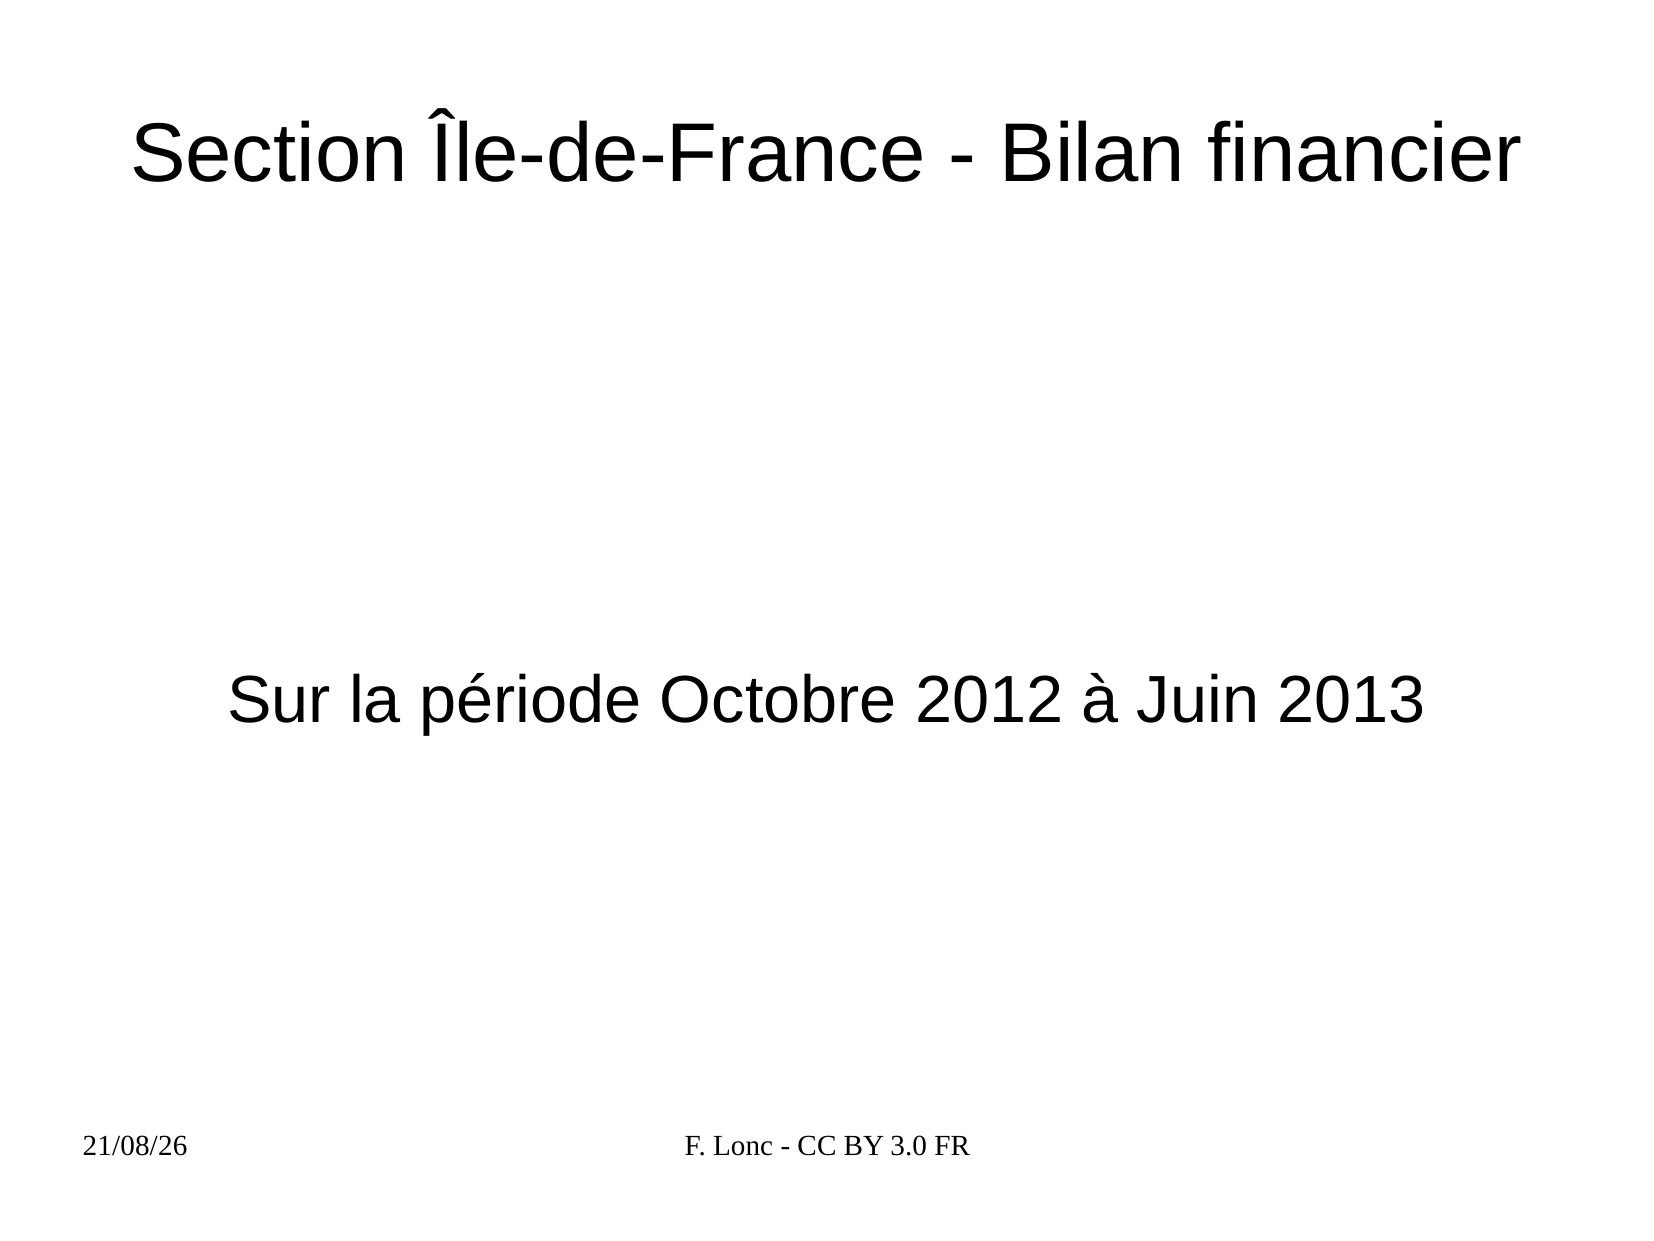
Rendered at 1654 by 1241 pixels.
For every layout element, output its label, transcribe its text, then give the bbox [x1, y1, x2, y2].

title Section Île-de-France - Bilan financier [82, 56, 1571, 250]
subtitle Sur la période Octobre 2012 à Juin 2013 [82, 297, 1571, 1102]
